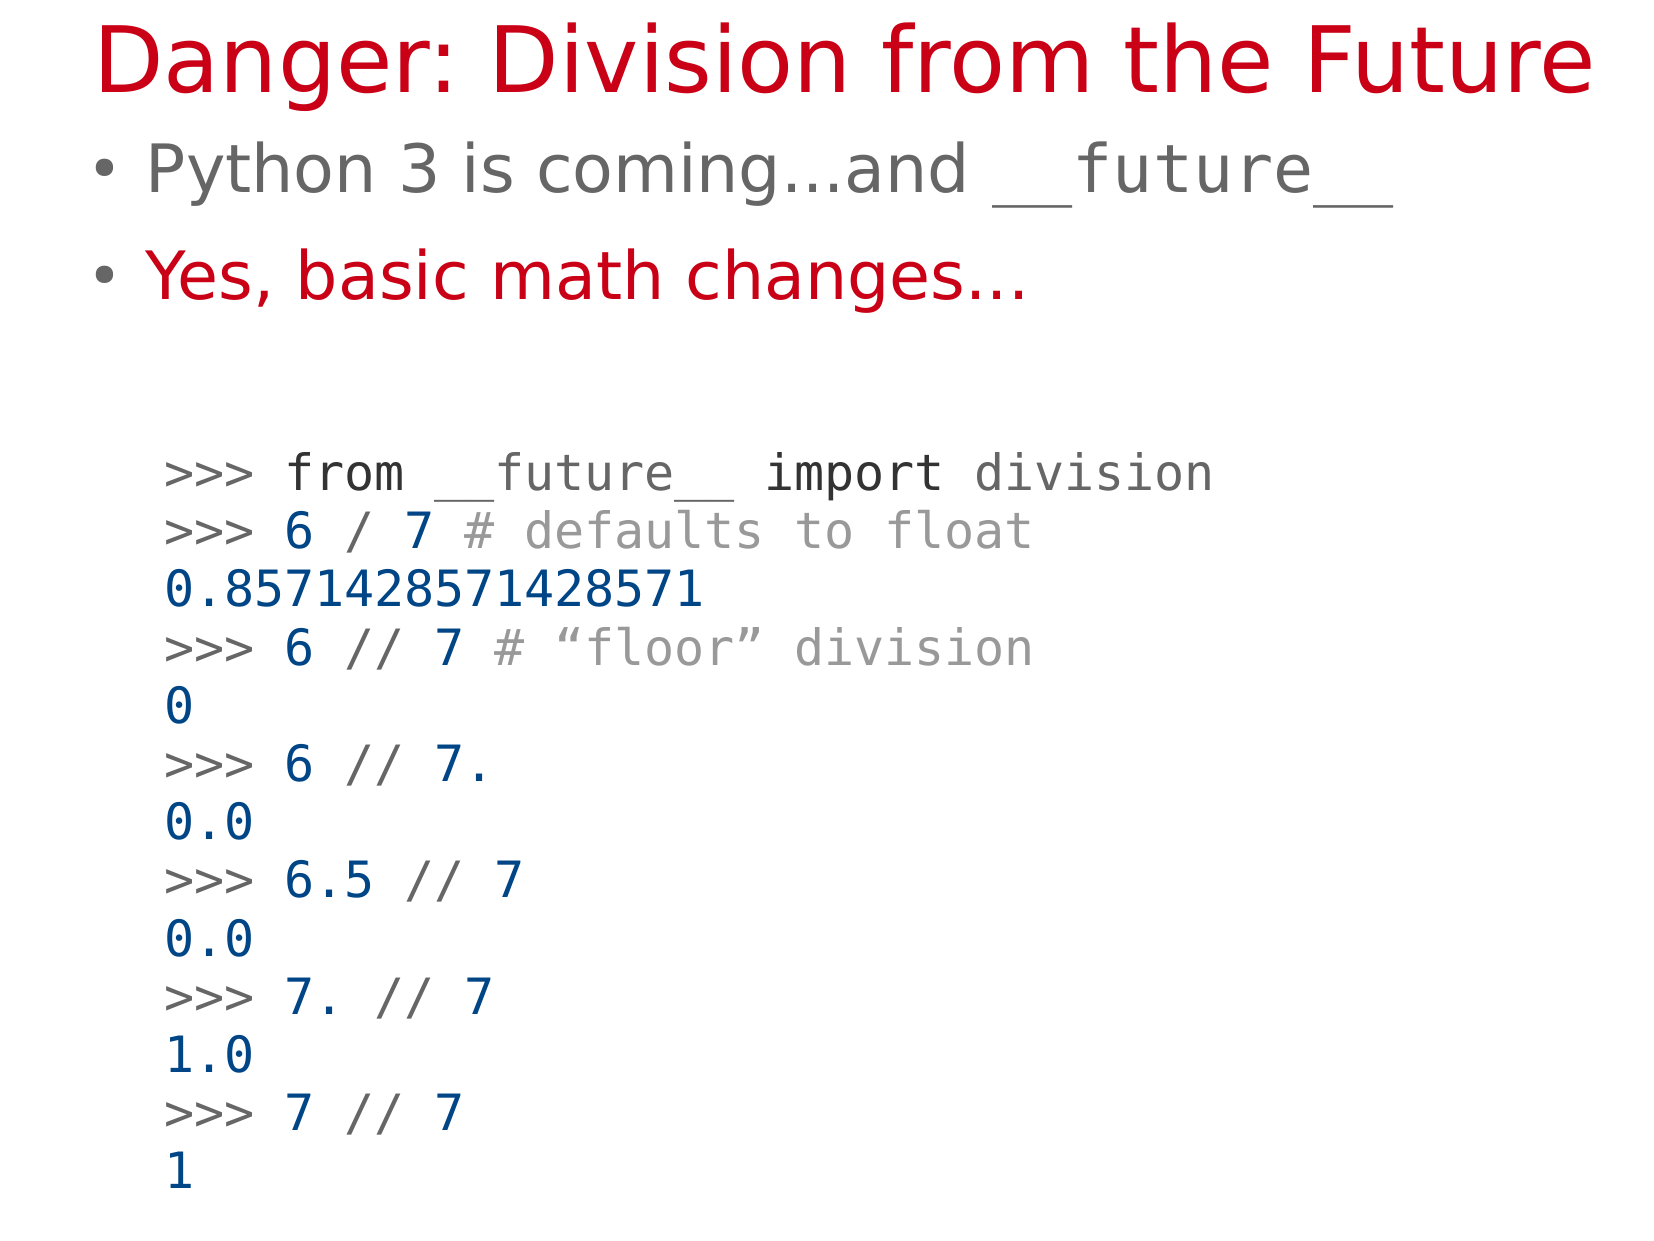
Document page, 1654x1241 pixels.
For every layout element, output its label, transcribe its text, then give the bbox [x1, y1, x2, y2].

text_box >>> from __future__ import division >>> 6 / 7 # defaults to float 0.8571428571428571 >>> 6 // 7 # “floor” division 0 >>> 6 // 7. 0.0 >>> 6.5 // 7 0.0 >>> 7. // 7 1.0 >>> 7 // 7 1 [150, 436, 1313, 1241]
list Python 3 is coming...and __future__ Yes, basic math changes... [75, 130, 1564, 950]
title Danger: Division from the Future [37, 0, 1654, 157]
